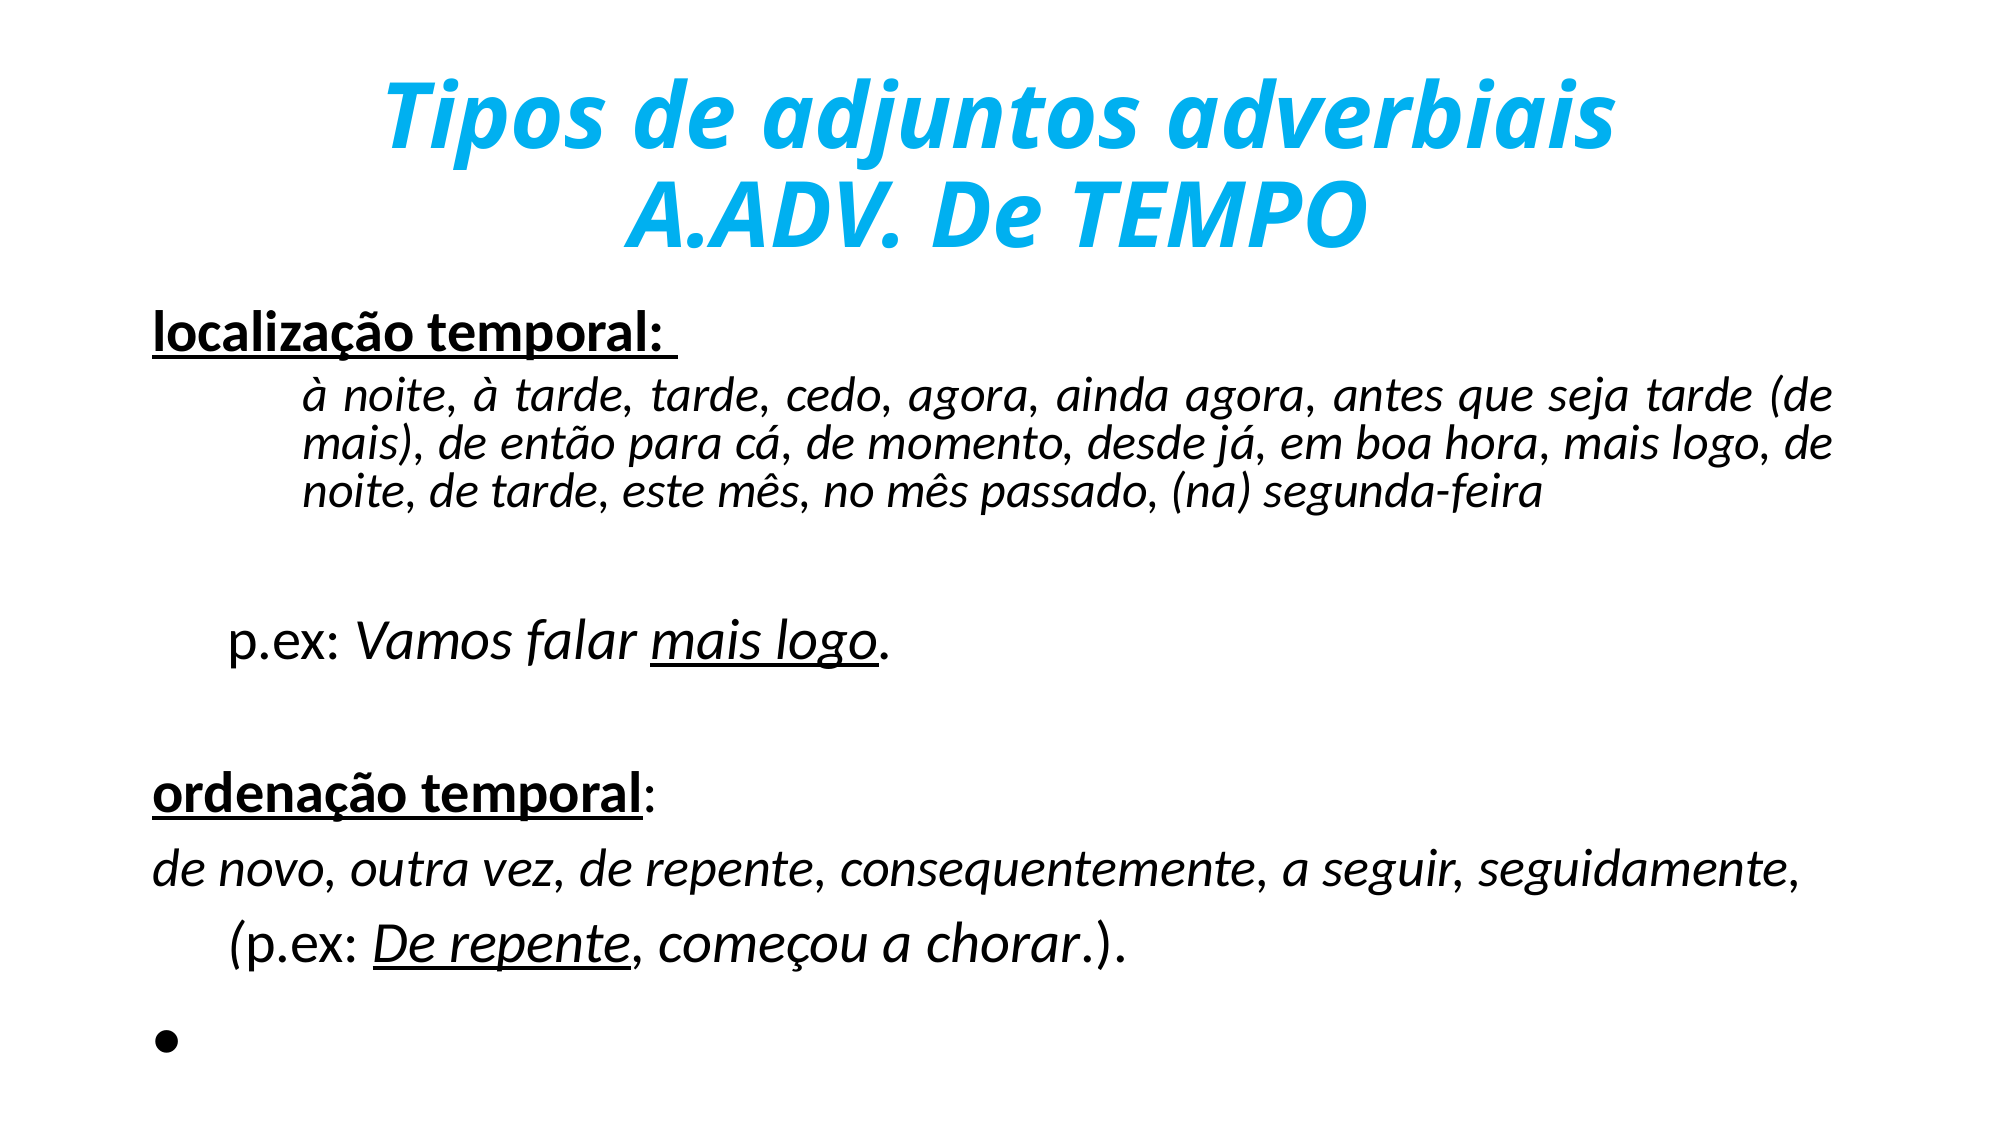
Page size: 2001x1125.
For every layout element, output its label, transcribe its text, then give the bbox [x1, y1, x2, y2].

title Tipos de adjuntos adverbiais A.ADV. De TEMPO [137, 59, 1863, 278]
list localização temporal: à noite, à tarde, tarde, cedo, agora, ainda agora, antes que seja tarde (de mais), de então para cá, de momento, desde já, em boa hora, mais logo, de noite, de tarde, este mês, no mês passado, (na) segunda-feira p.ex: Vamos falar mais logo. ordenação temporal: de novo, outra vez, de repente, consequentemente, a seguir, seguidamente, (p.ex: De repente, começou a chorar.). [137, 299, 1863, 1014]
